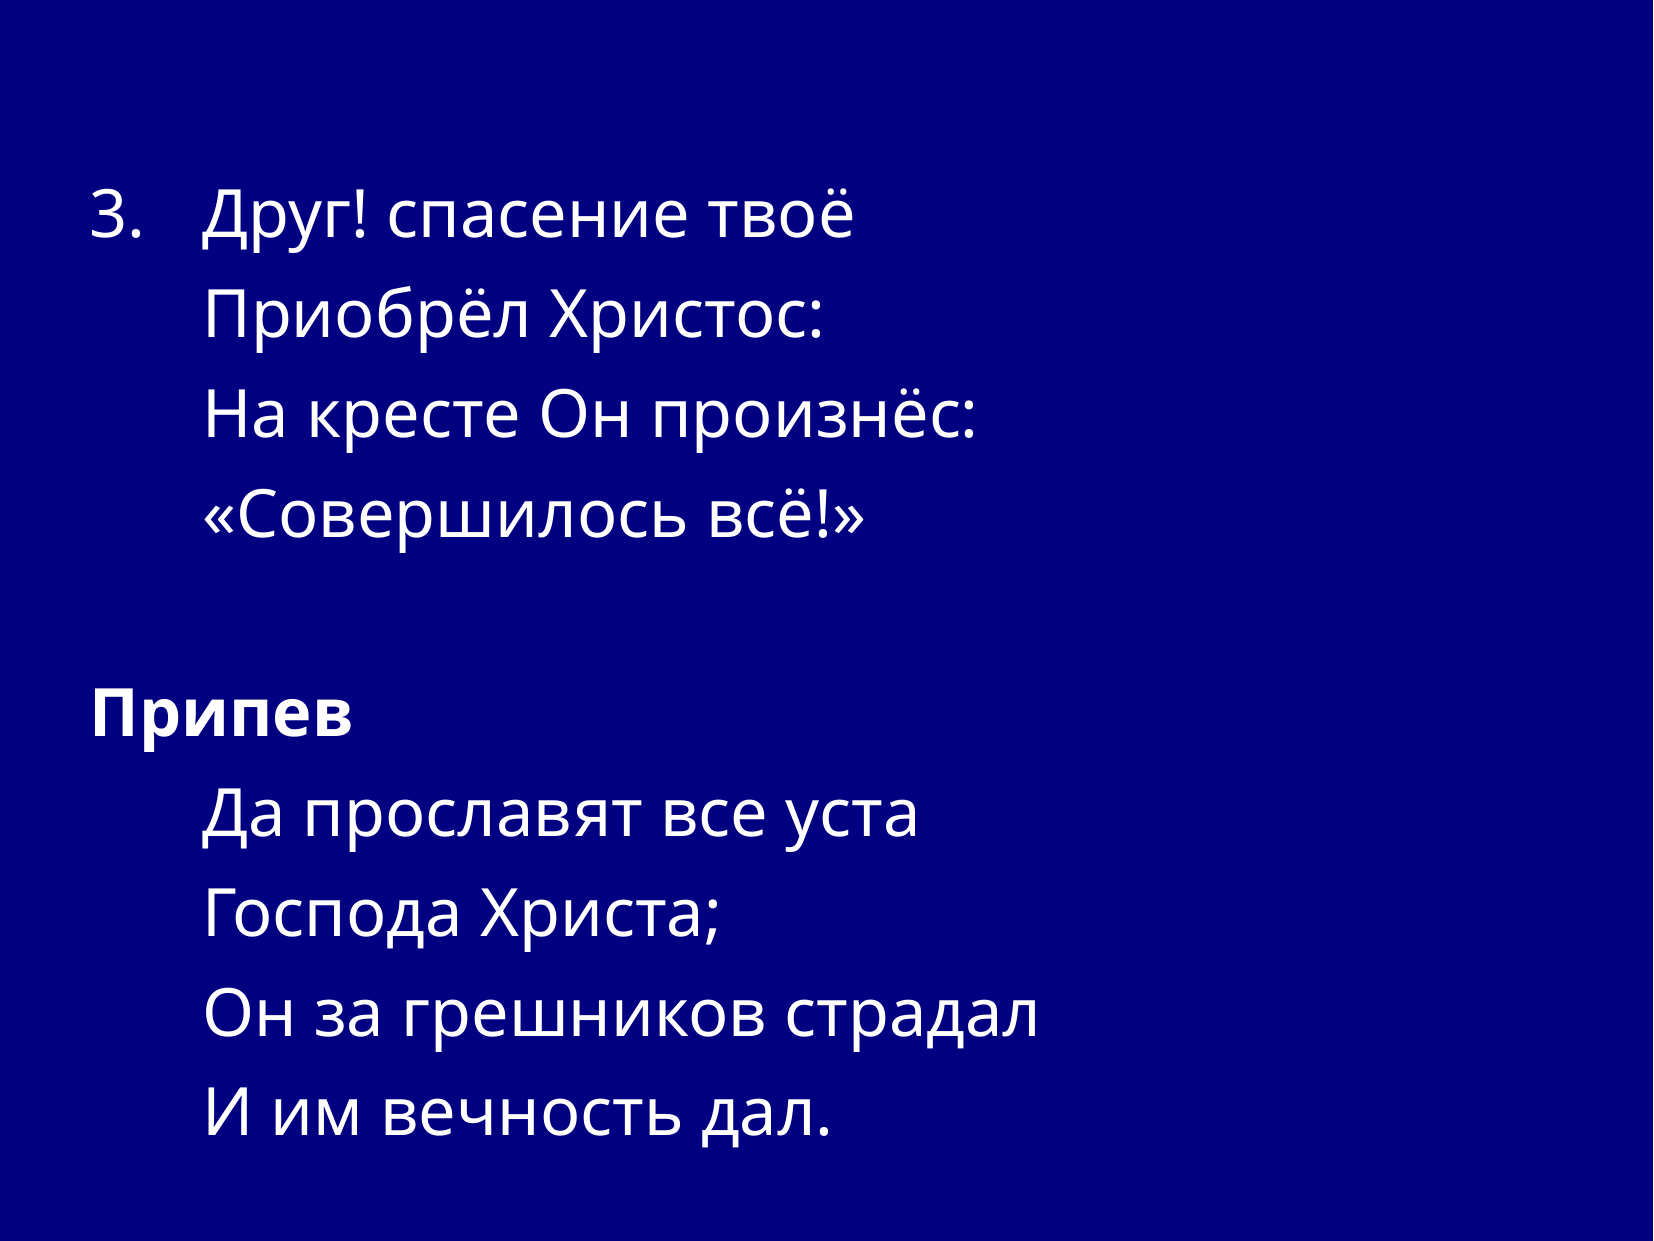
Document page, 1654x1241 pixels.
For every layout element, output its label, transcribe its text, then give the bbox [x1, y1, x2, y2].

text_box 3. Друг! спасение твоё Приобрёл Христос: На кресте Он произнёс: «Совершилось всё!» Припев Да прославят все уста Господа Христа; Он за грешников страдал И им вечность дал. [75, 150, 1576, 1163]
